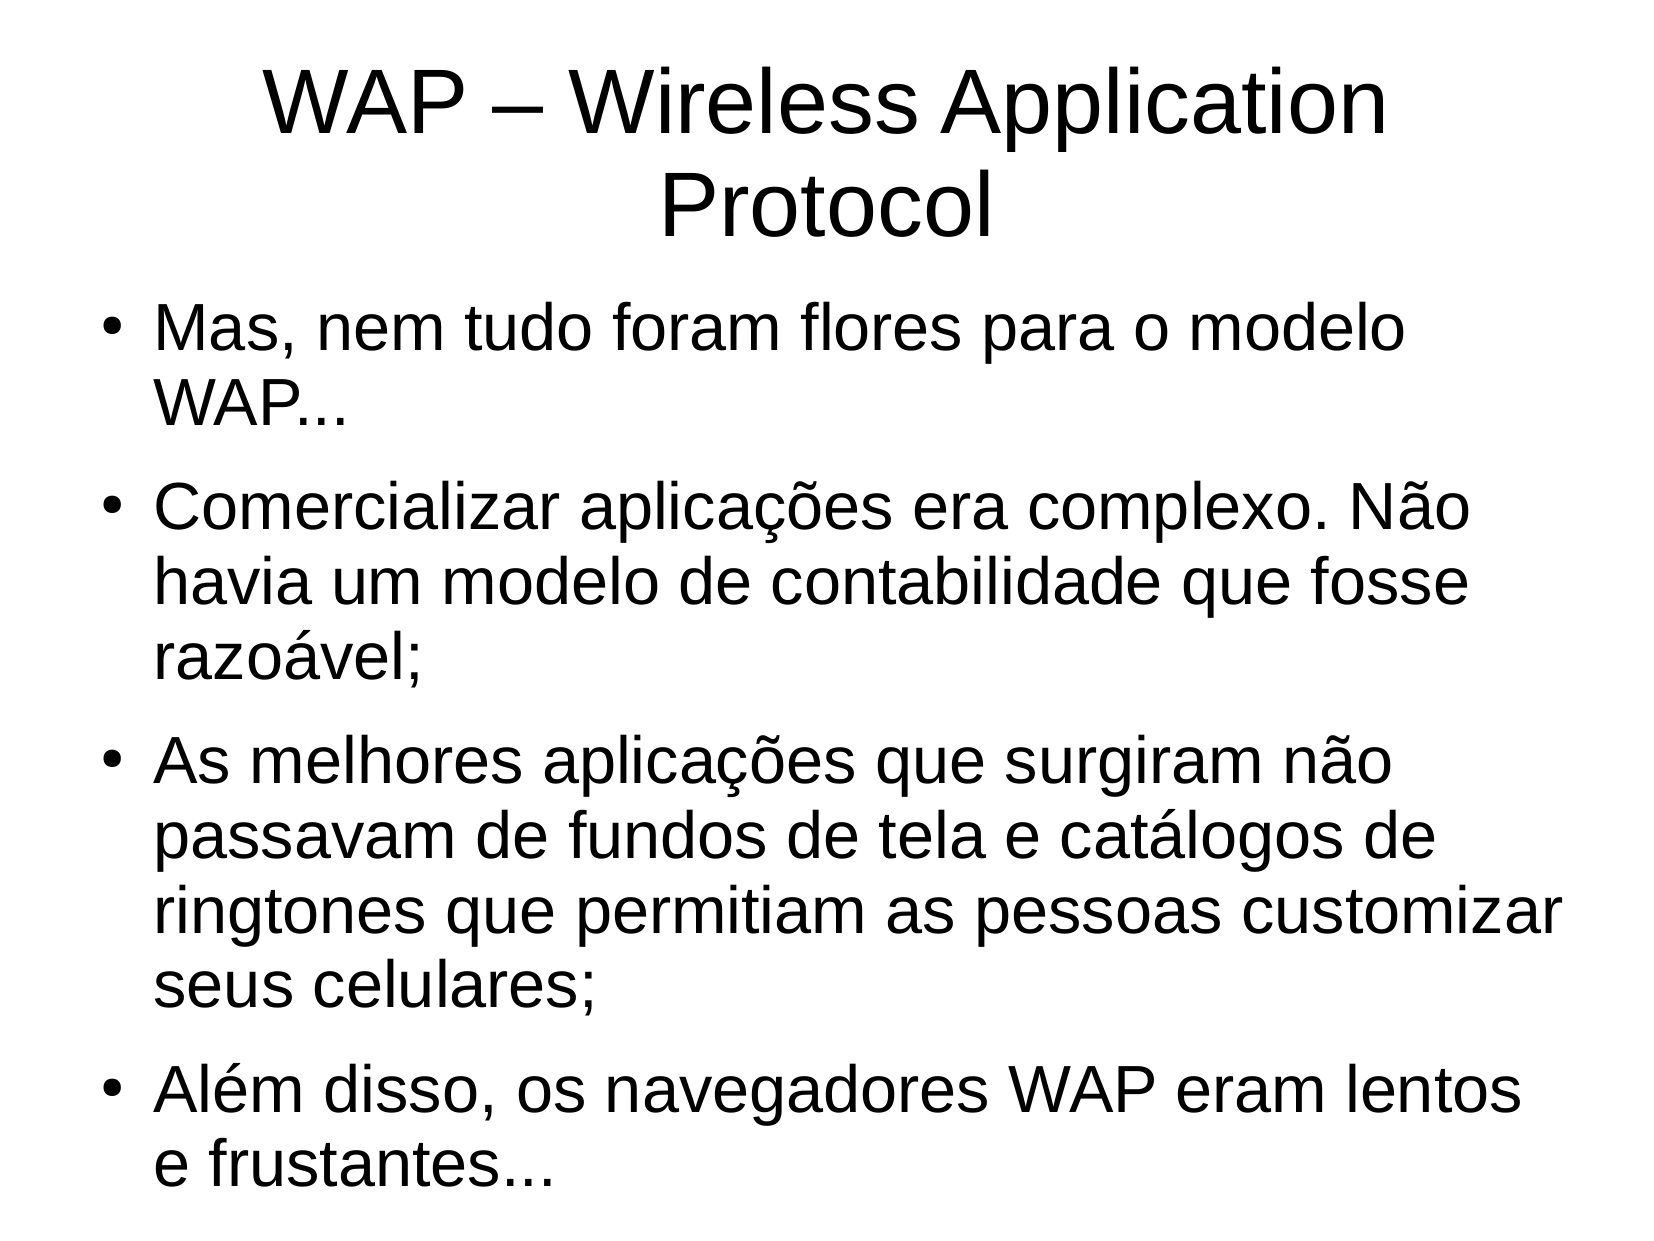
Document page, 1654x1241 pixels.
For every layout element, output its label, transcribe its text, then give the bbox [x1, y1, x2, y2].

list Mas, nem tudo foram flores para o modelo WAP... Comercializar aplicações era complexo. Não havia um modelo de contabilidade que fosse razoável; As melhores aplicações que surgiram não passavam de fundos de tela e catálogos de ringtones que permitiam as pessoas customizar seus celulares; Além disso, os navegadores WAP eram lentos e frustantes... [82, 290, 1571, 1211]
title WAP – Wireless Application Protocol [82, 50, 1571, 256]
